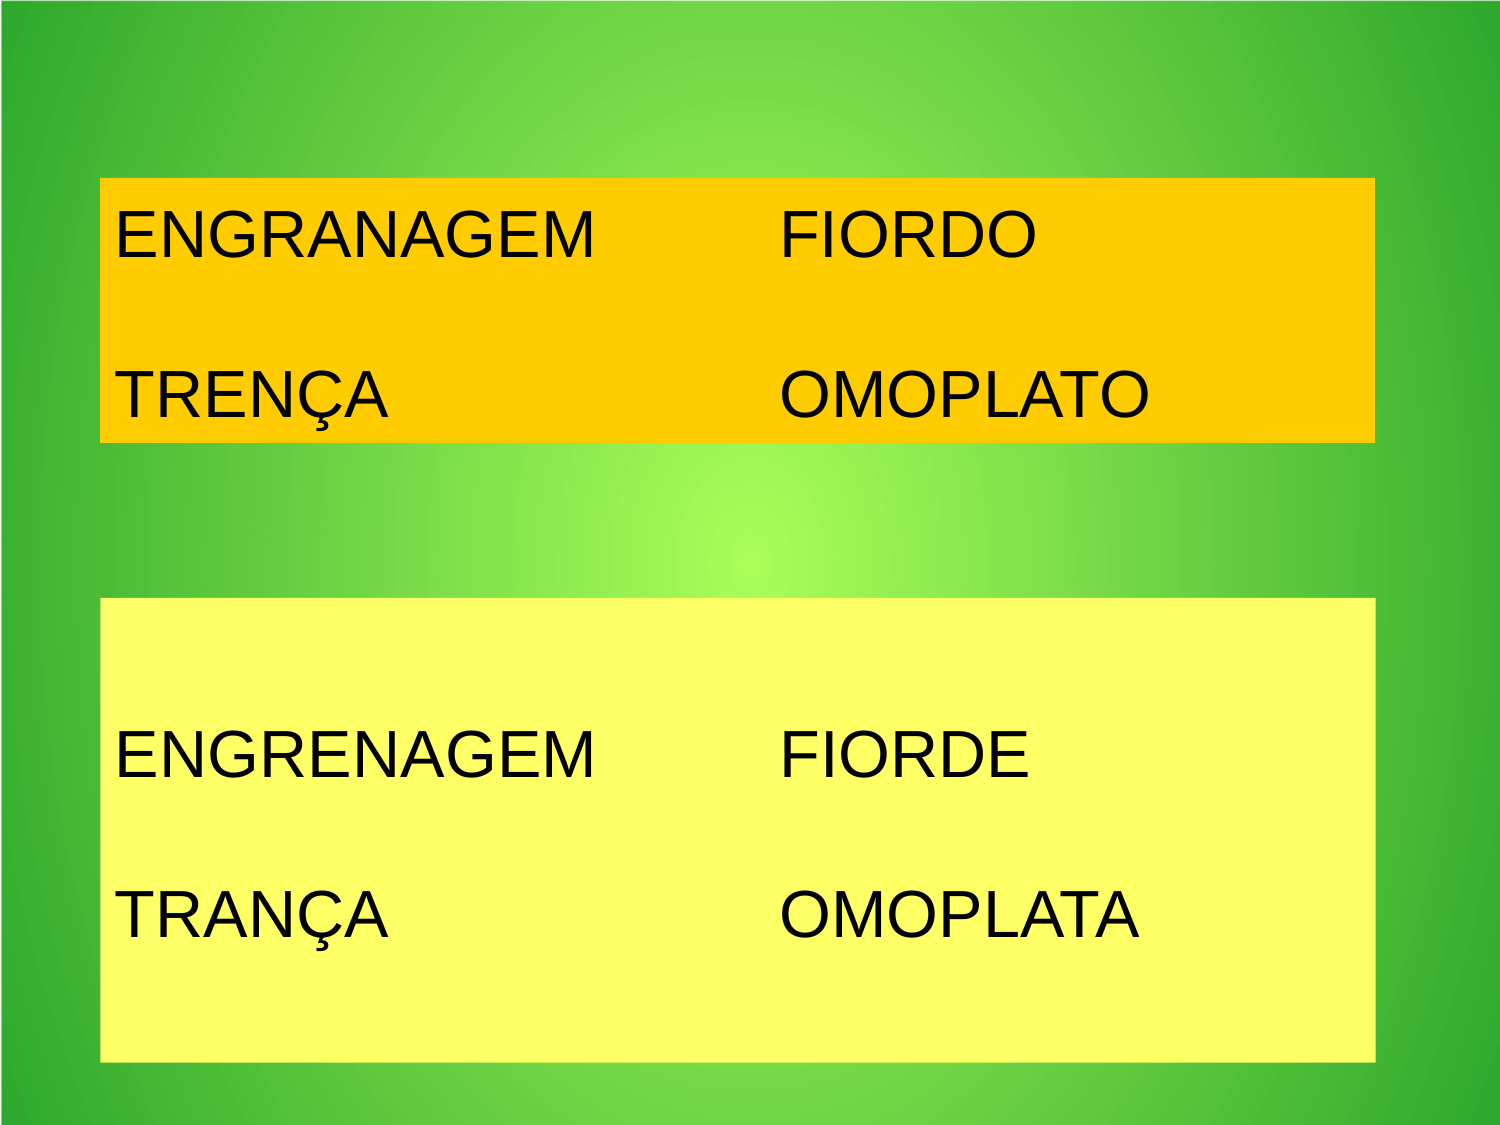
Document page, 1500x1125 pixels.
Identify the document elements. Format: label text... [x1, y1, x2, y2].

picture [0, 0, 1500, 1125]
text_box ENGRANAGEM FIORDO TRENÇA OMOPLATO [100, 177, 1375, 443]
text_box ENGRENAGEM FIORDE TRANÇA OMOPLATA [100, 597, 1376, 1063]
